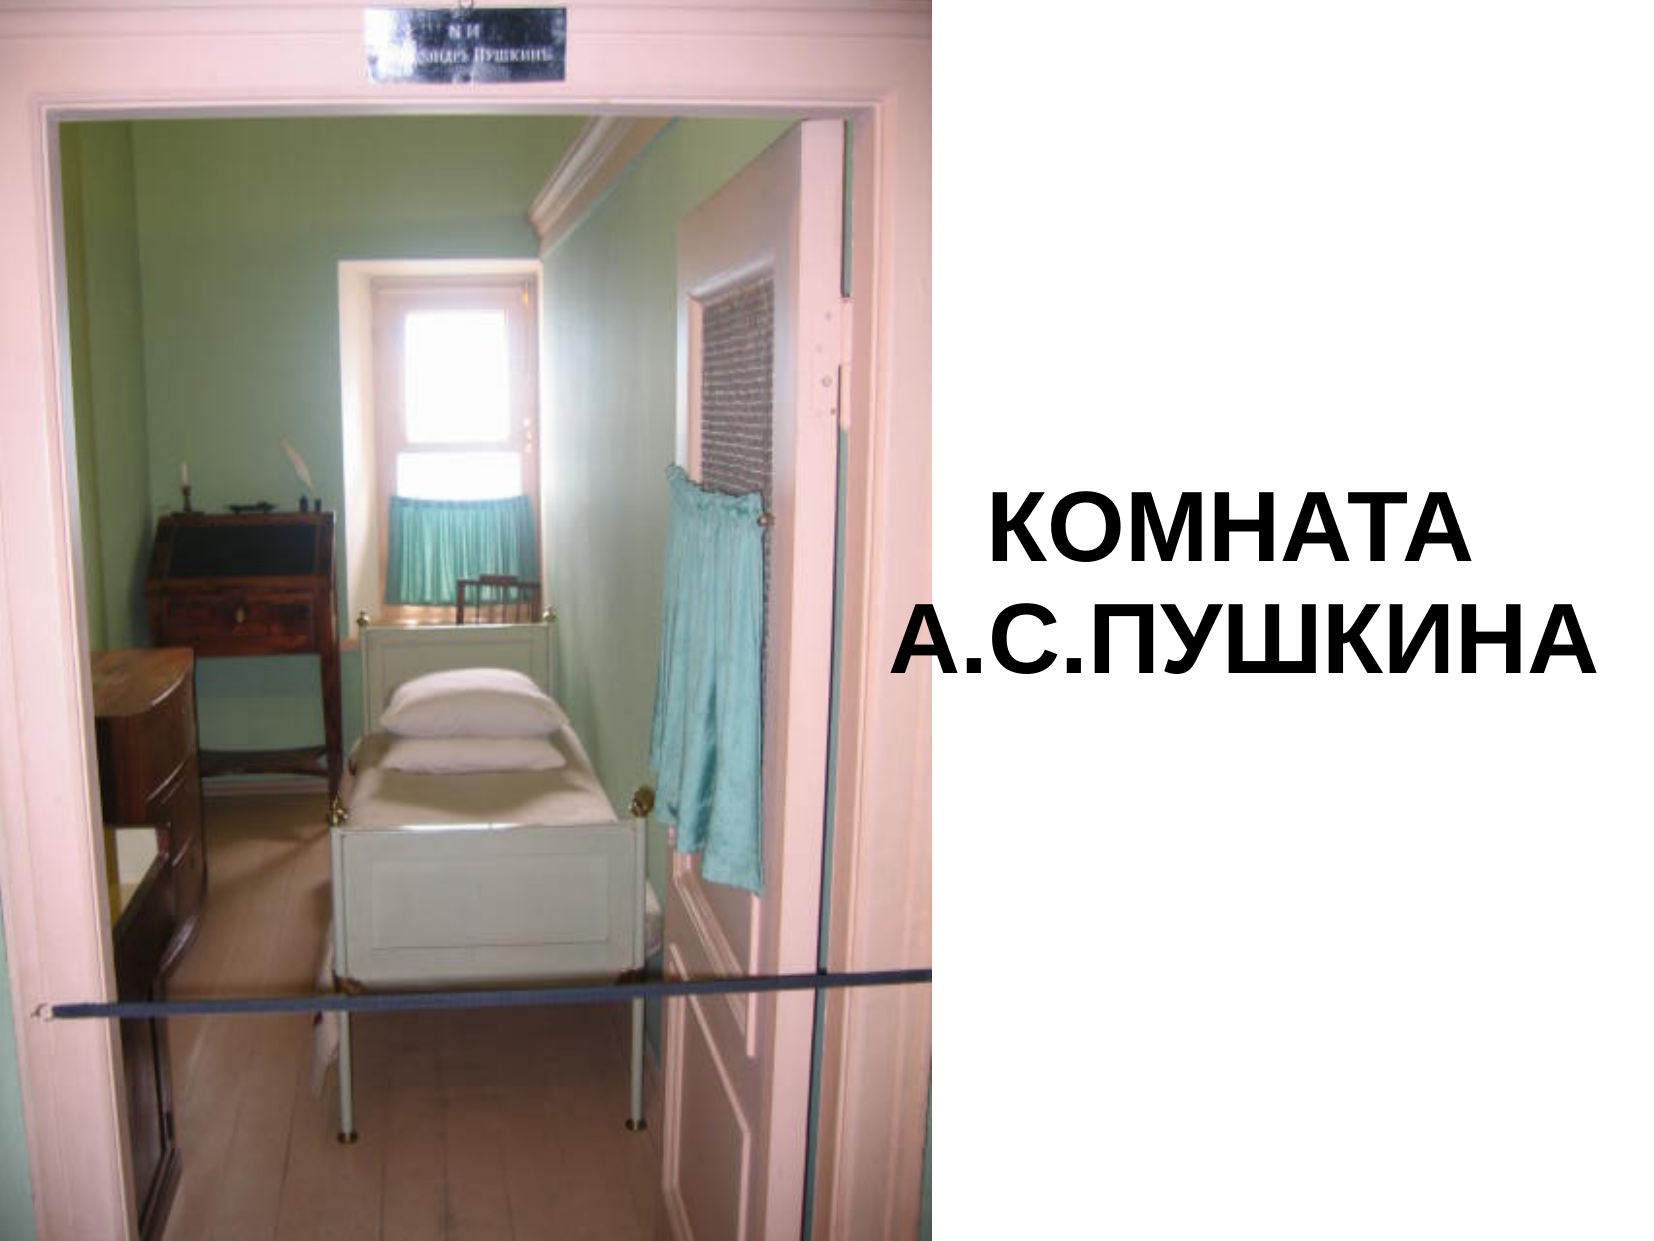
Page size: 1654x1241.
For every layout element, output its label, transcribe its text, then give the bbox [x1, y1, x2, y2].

text_box КОМНАТА А.С.ПУШКИНА [873, 463, 1616, 703]
picture [0, 0, 932, 1241]
